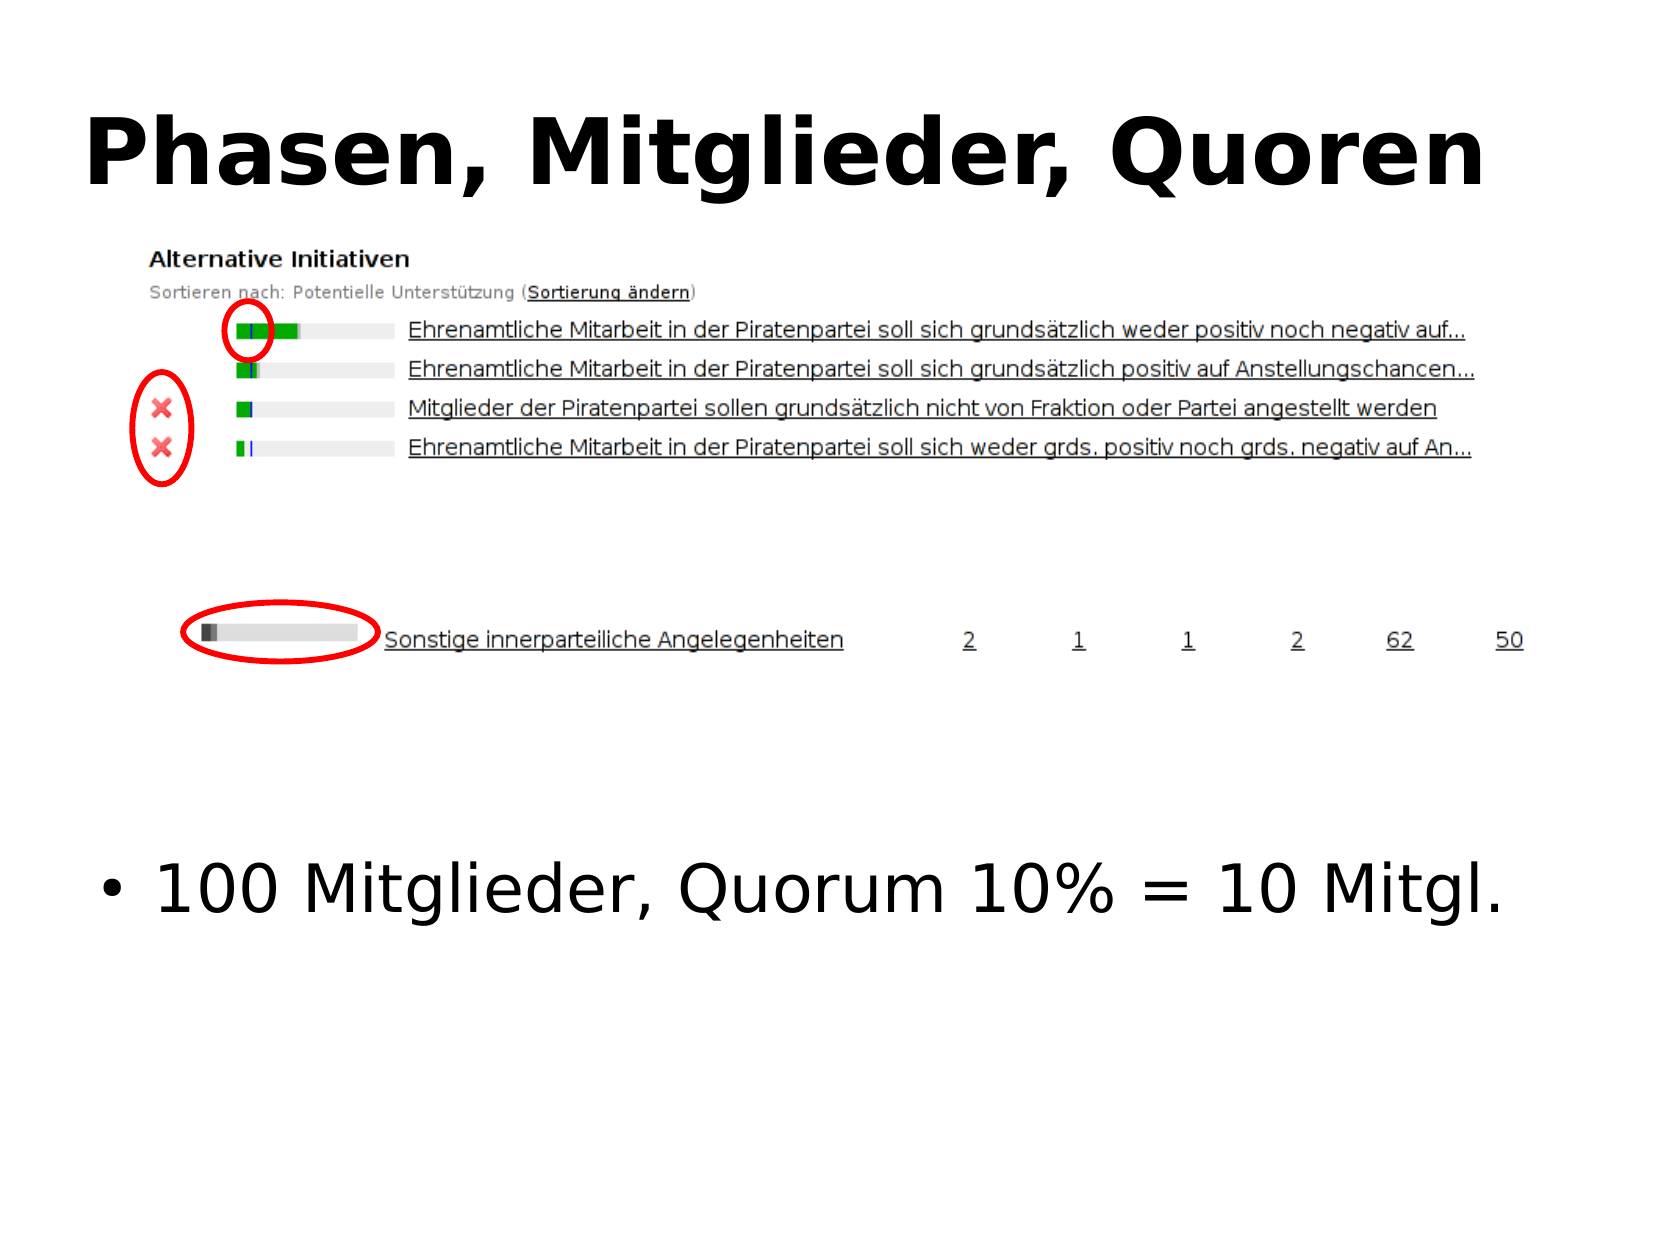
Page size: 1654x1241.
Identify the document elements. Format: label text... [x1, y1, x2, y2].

list 100 Mitglieder, Quorum 10% = 10 Mitgl. [82, 850, 1571, 1109]
picture [136, 376, 188, 481]
picture [122, 602, 234, 662]
picture [327, 602, 1535, 662]
picture [187, 606, 374, 658]
title Phasen, Mitglieder, Quoren [82, 49, 1571, 257]
picture [132, 236, 1525, 496]
